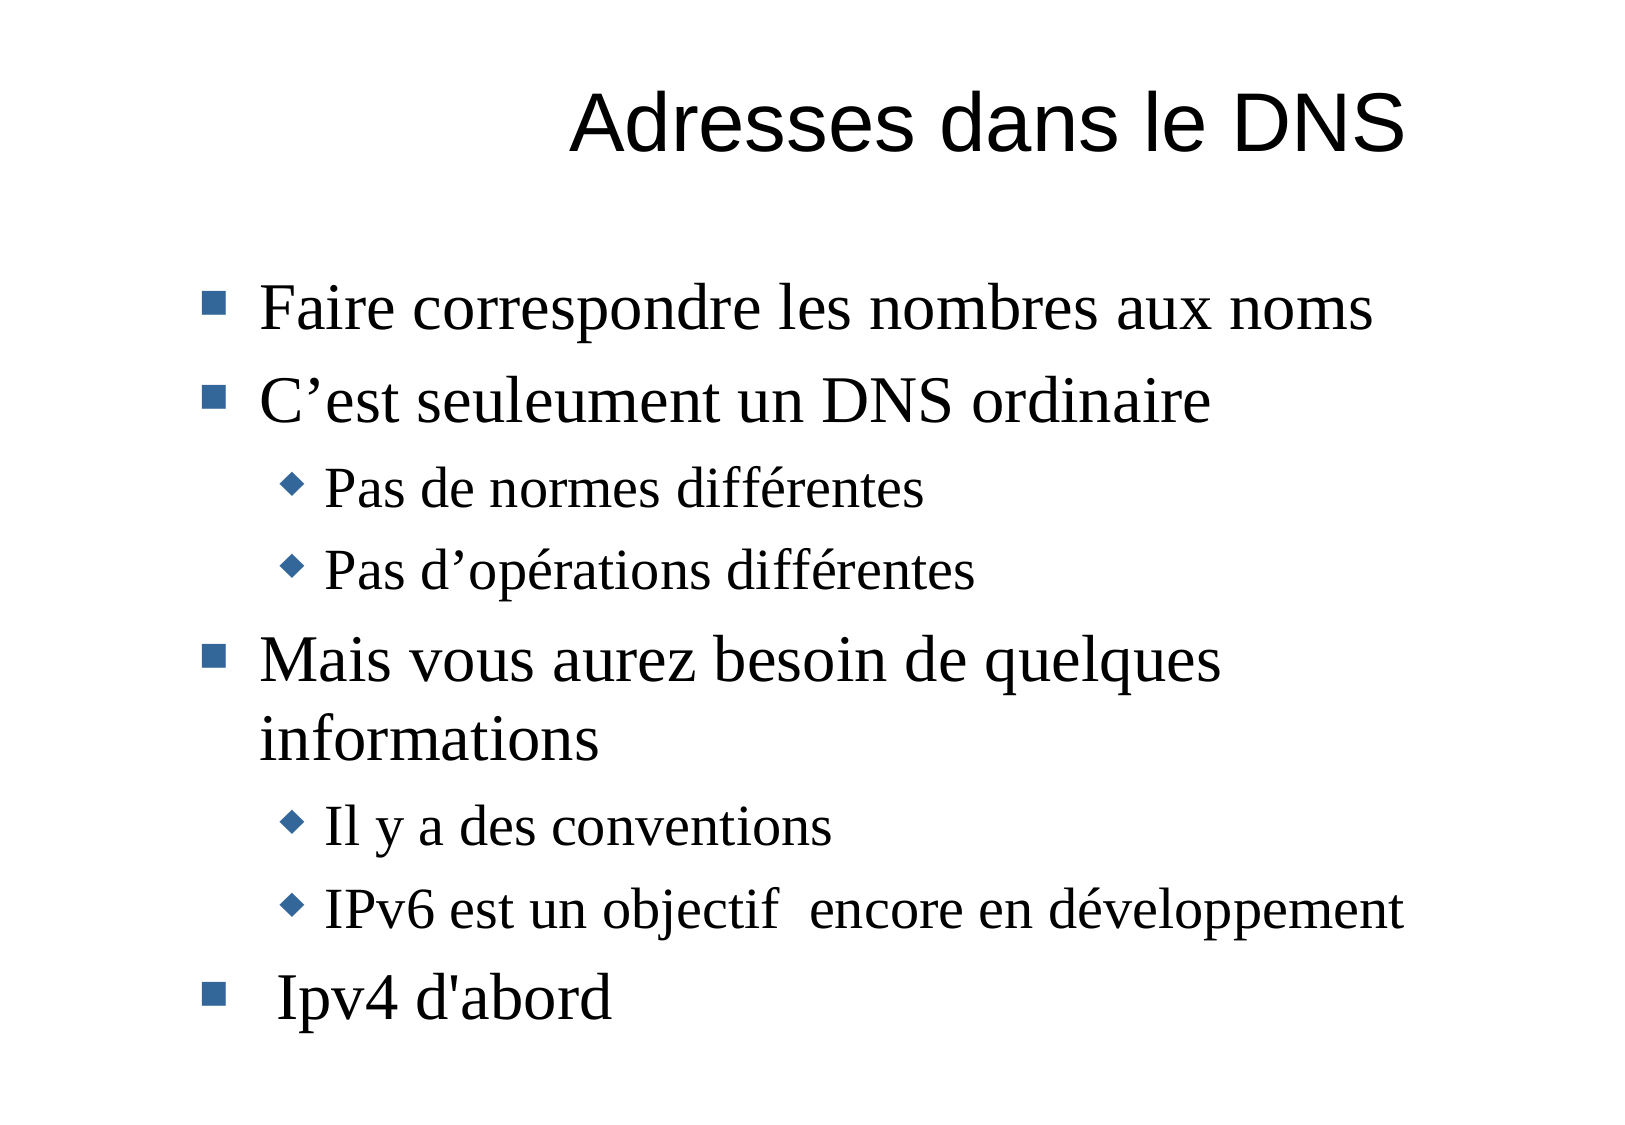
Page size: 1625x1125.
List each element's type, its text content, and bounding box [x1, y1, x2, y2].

text_box Faire correspondre les nombres aux noms C’est seuleument un DNS ordinaire Pas de normes différentes Pas d’opérations différentes Mais vous aurez besoin de quelques informations Il y a des conventions IPv6 est un objectif encore en développement Ipv4 d'abord [189, 262, 1584, 1044]
text_box Adresses dans le DNS [446, 89, 1530, 174]
